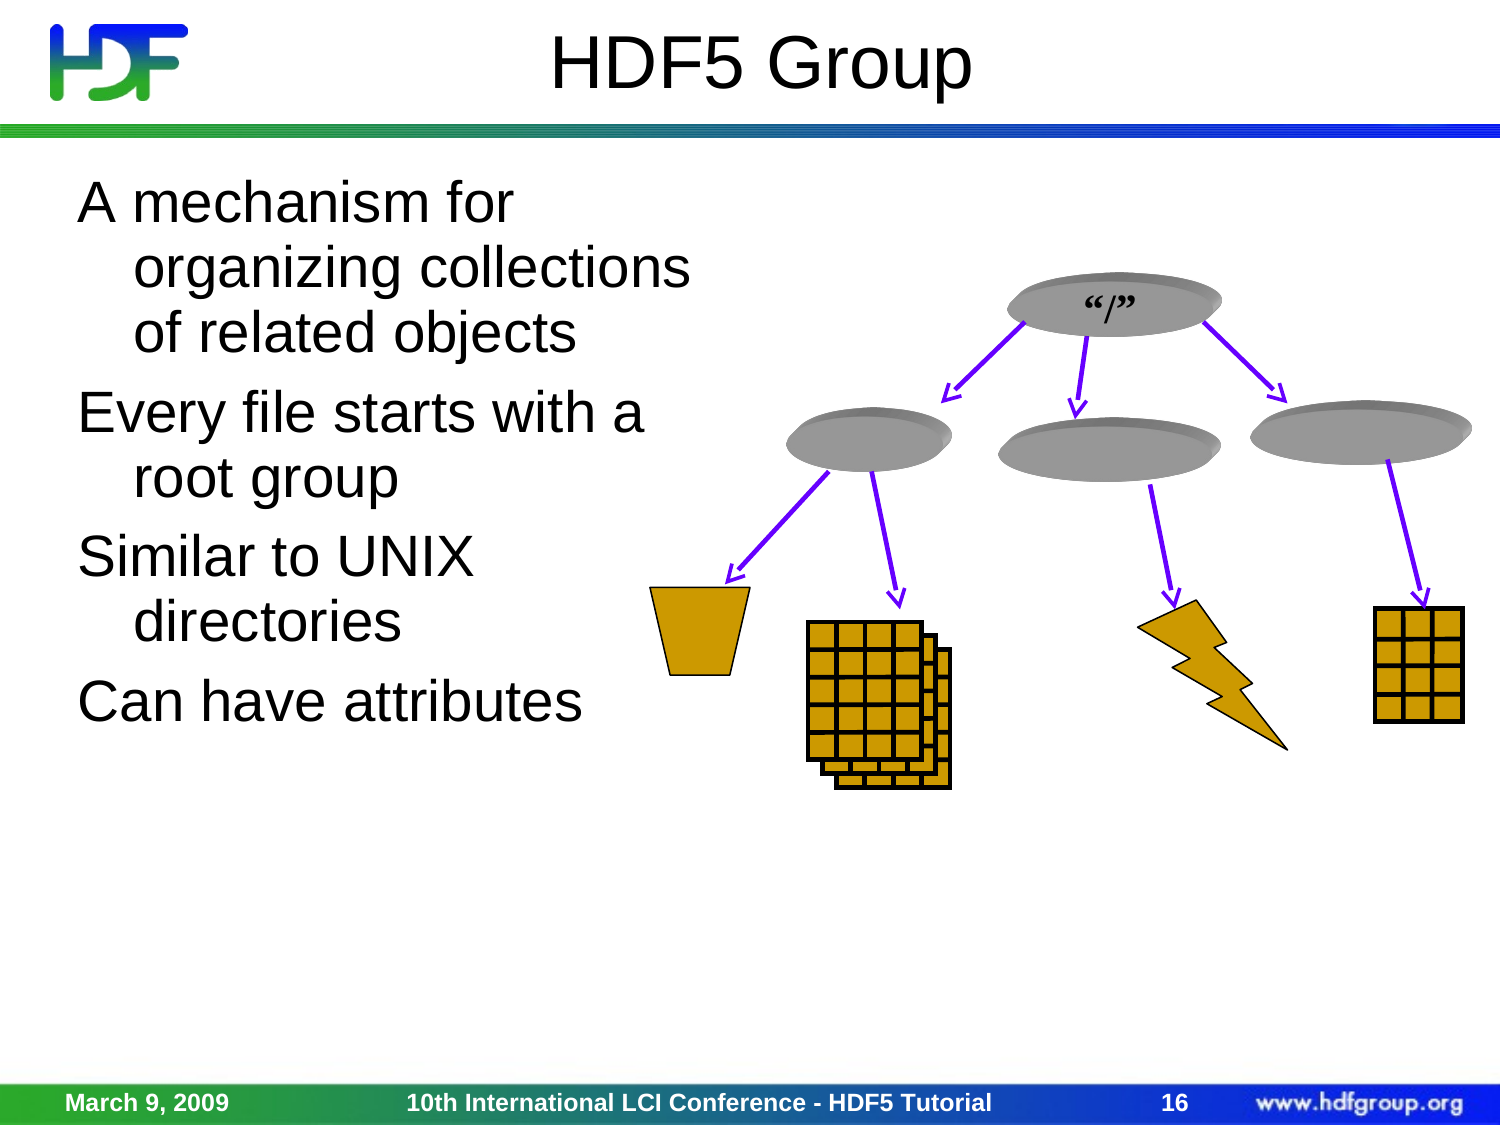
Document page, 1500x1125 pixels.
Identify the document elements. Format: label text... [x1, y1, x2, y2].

text_box [1250, 410, 1462, 465]
text_box [1435, 668, 1463, 691]
text_box [867, 707, 891, 729]
text_box [1406, 608, 1429, 636]
text_box [1374, 669, 1400, 692]
picture [0, 0, 1500, 1125]
text_box [867, 680, 891, 702]
text_box [1374, 608, 1400, 636]
text_box [649, 587, 751, 676]
text_box [1374, 642, 1400, 663]
text_box [808, 621, 950, 788]
text_box [839, 708, 863, 730]
list A mechanism for organizing collections of related objects Every file starts with a root group Similar to UNIX directories Can have attributes [62, 162, 743, 1063]
text_box [1406, 642, 1429, 663]
text_box [808, 621, 838, 647]
text_box [839, 621, 866, 647]
text_box <number> [1112, 1087, 1238, 1125]
text_box [867, 652, 891, 674]
text_box [808, 708, 834, 730]
text_box [808, 652, 834, 674]
text_box [1137, 600, 1288, 751]
text_box [1374, 697, 1401, 722]
title HDF5 Group [187, 13, 1338, 113]
text_box [1435, 608, 1463, 636]
text_box [1435, 697, 1463, 722]
text_box 10th International LCI Conference - HDF5 Tutorial [374, 1087, 1026, 1125]
text_box [839, 652, 863, 674]
text_box [1435, 642, 1463, 663]
text_box [787, 417, 942, 472]
text_box [1406, 697, 1429, 722]
text_box March 9, 2009 [49, 1087, 374, 1125]
text_box [998, 427, 1211, 482]
text_box [839, 680, 863, 702]
text_box [1406, 669, 1429, 692]
text_box [808, 680, 834, 702]
text_box [867, 621, 895, 647]
